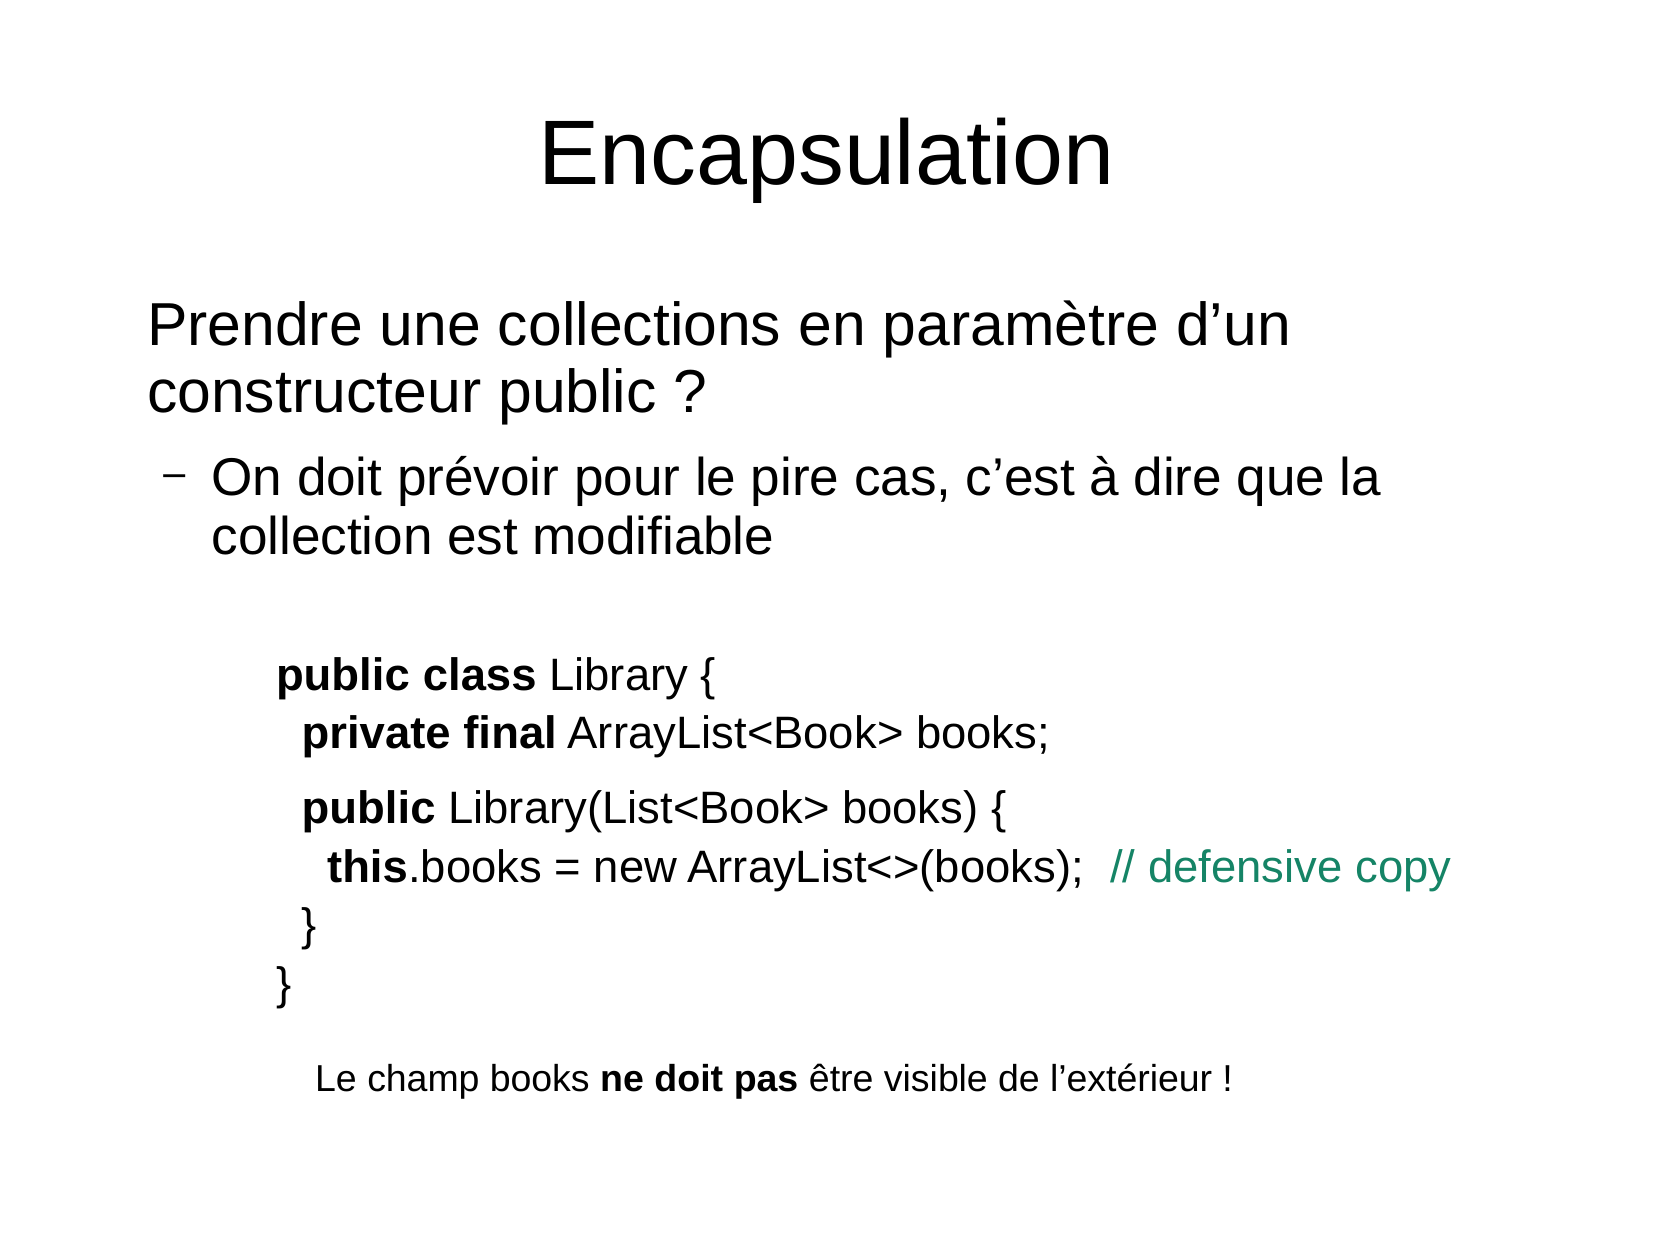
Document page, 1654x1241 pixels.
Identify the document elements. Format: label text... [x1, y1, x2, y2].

title Encapsulation [82, 49, 1571, 257]
list Prendre une collections en paramètre d’un constructeur public ? On doit prévoir pour le pire cas, c’est à dire que la collection est modifiable public class Library { private final ArrayList<Book> books; public Library(List<Book> books) { this.books = new ArrayList<>(books); // defensive copy } } [82, 290, 1571, 1010]
text_box Le champ books ne doit pas être visible de l’extérieur ! [300, 1050, 1276, 1149]
